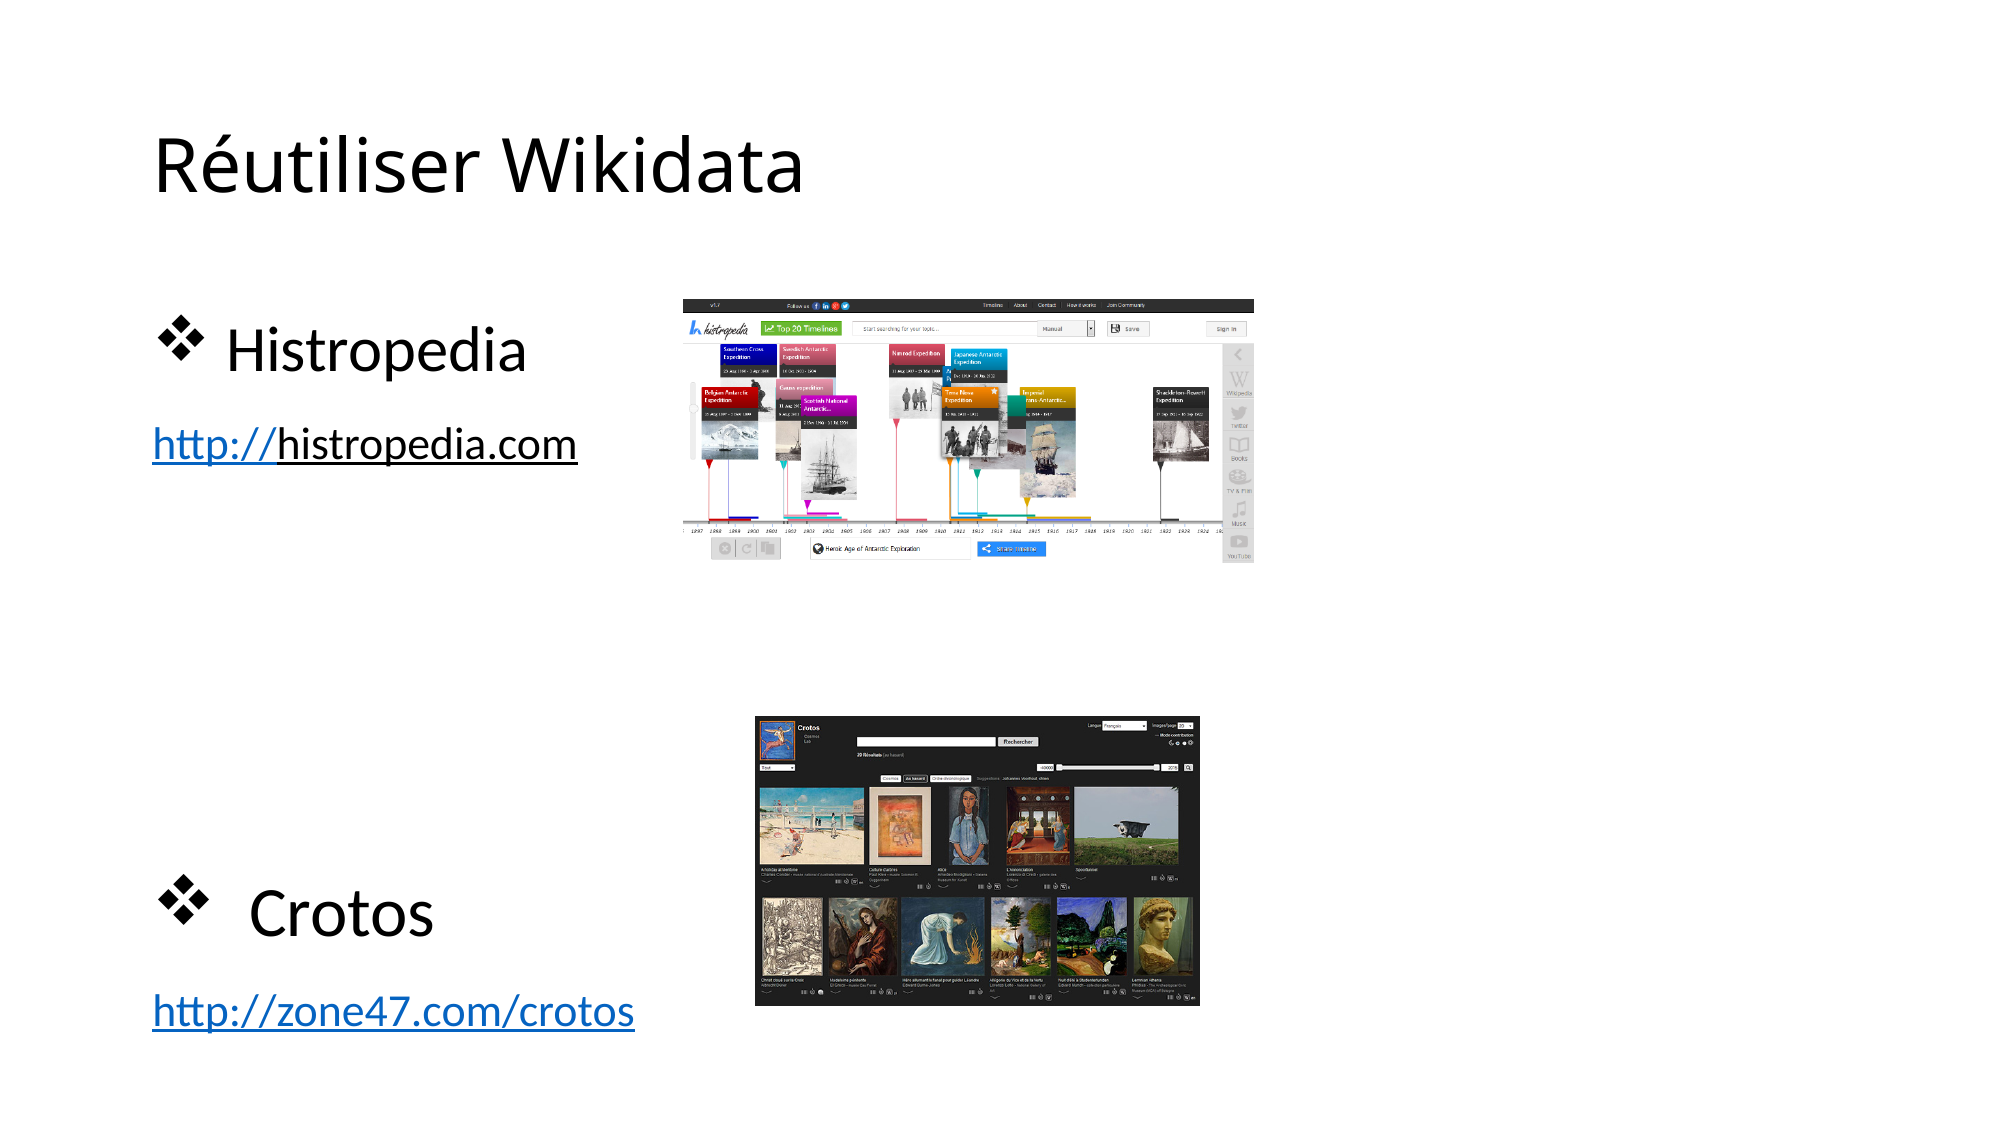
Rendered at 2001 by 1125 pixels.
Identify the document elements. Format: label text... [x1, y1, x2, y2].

title Réutiliser Wikidata [137, 59, 1863, 278]
list Histropedia http://histropedia.com Crotos http://zone47.com/crotos [137, 299, 1648, 1106]
picture [683, 299, 1254, 563]
picture [755, 716, 1200, 1006]
